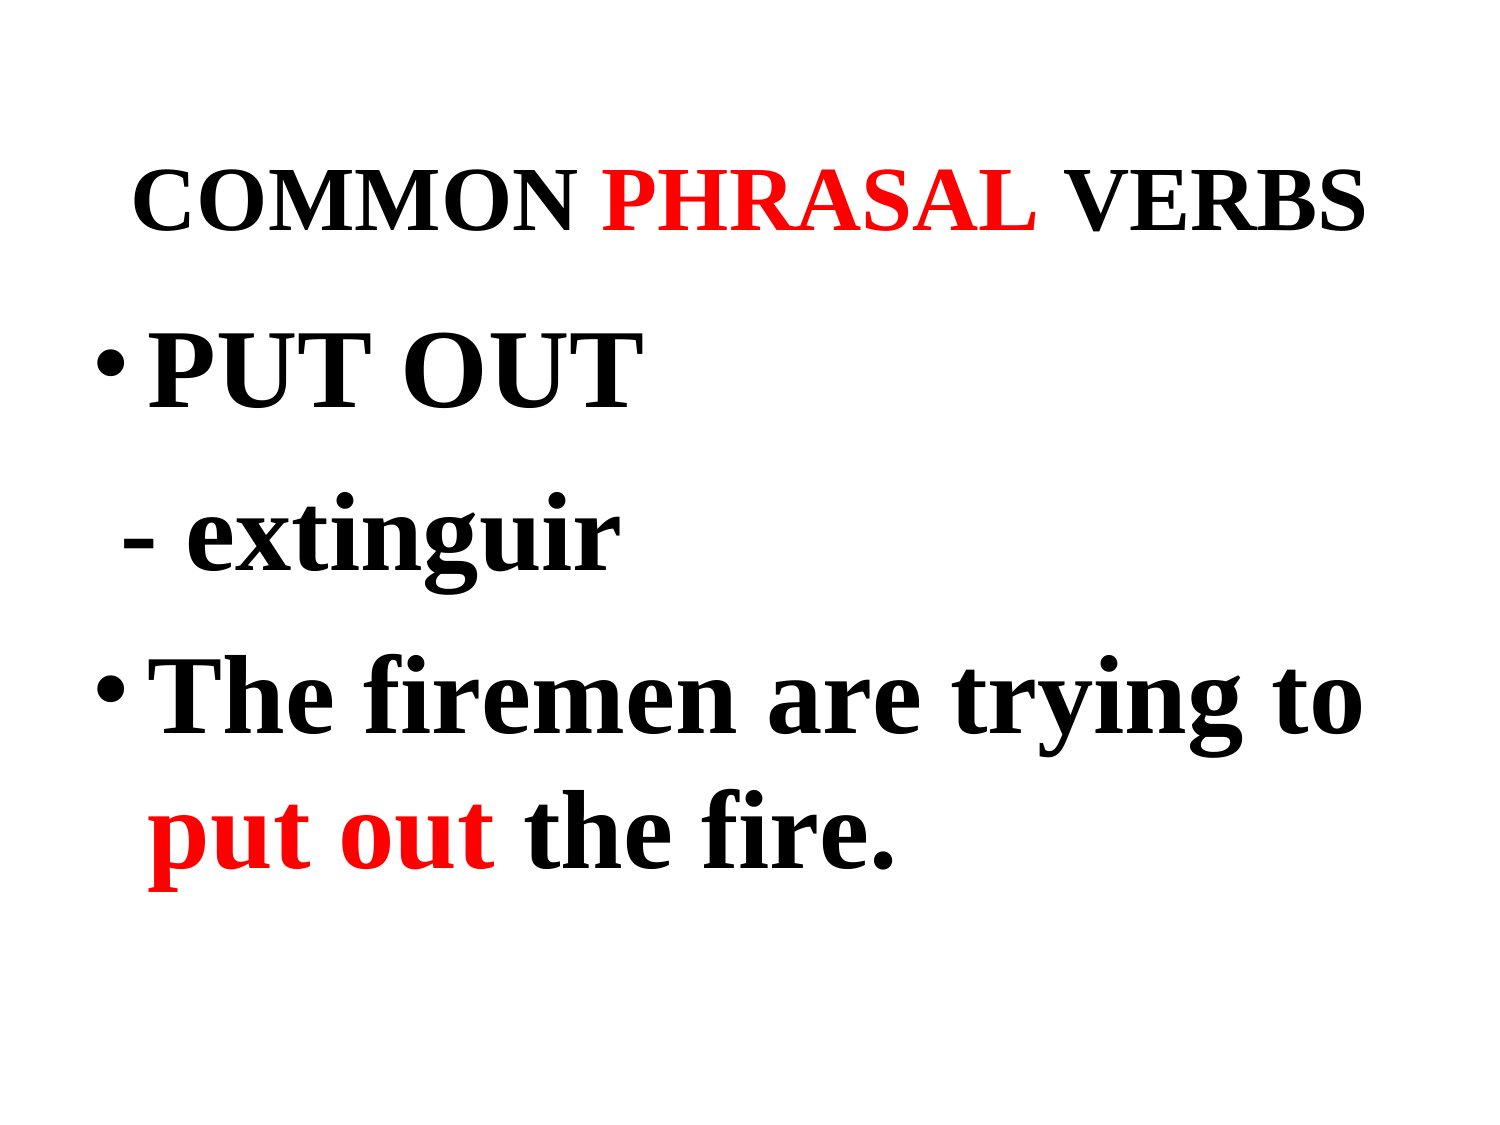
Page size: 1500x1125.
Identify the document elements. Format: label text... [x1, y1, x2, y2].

list PUT OUT - extinguir The firemen are trying to put out the fire. [76, 287, 1447, 1000]
title COMMON PHRASAL VERBS [112, 99, 1388, 287]
